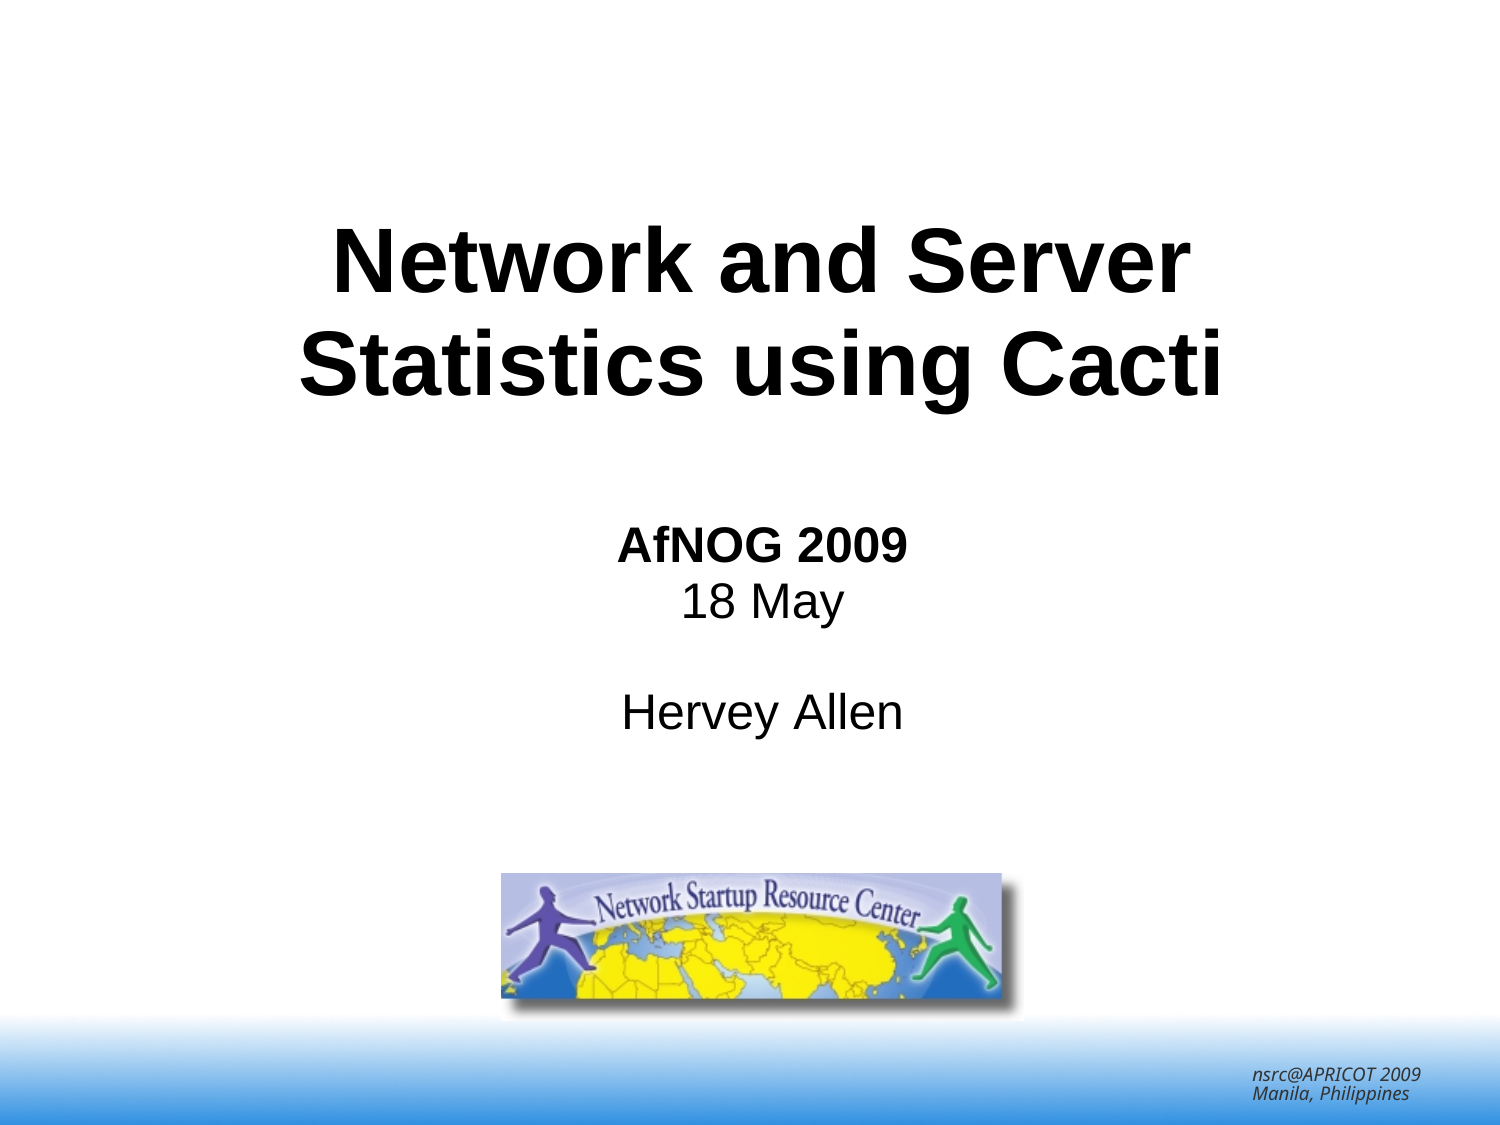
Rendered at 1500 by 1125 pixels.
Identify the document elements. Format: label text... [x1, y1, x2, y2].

picture [0, 873, 1500, 1125]
title Network and Server Statistics using Cacti AfNOG 2009 18 May Hervey Allen [125, 124, 1401, 826]
